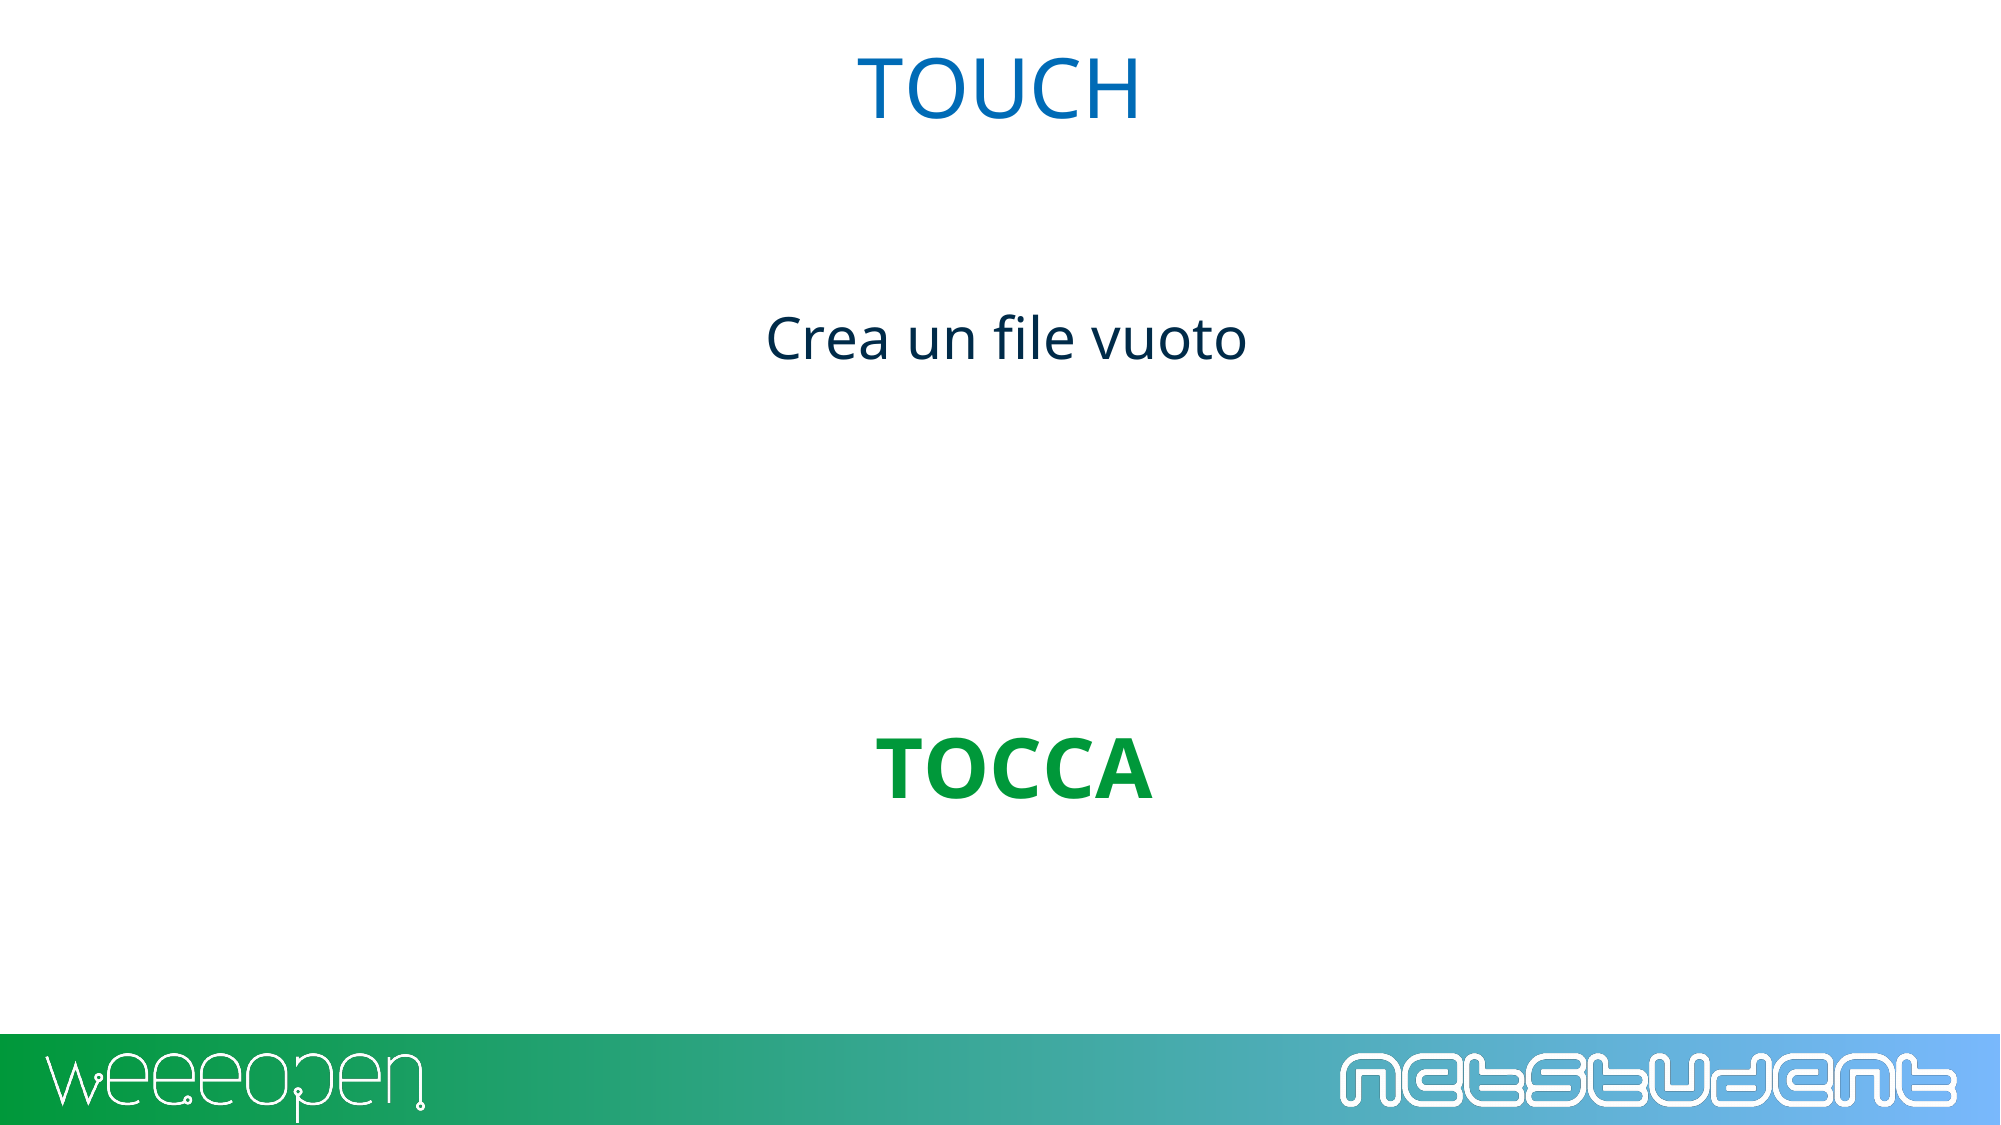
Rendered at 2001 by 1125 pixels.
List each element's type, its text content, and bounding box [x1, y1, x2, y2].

list Crea un file vuoto [49, 289, 1965, 1004]
picture [1340, 1053, 1957, 1107]
picture [45, 1053, 425, 1123]
title TOUCH [43, 29, 1959, 247]
text_box TOCCA [867, 707, 1161, 823]
